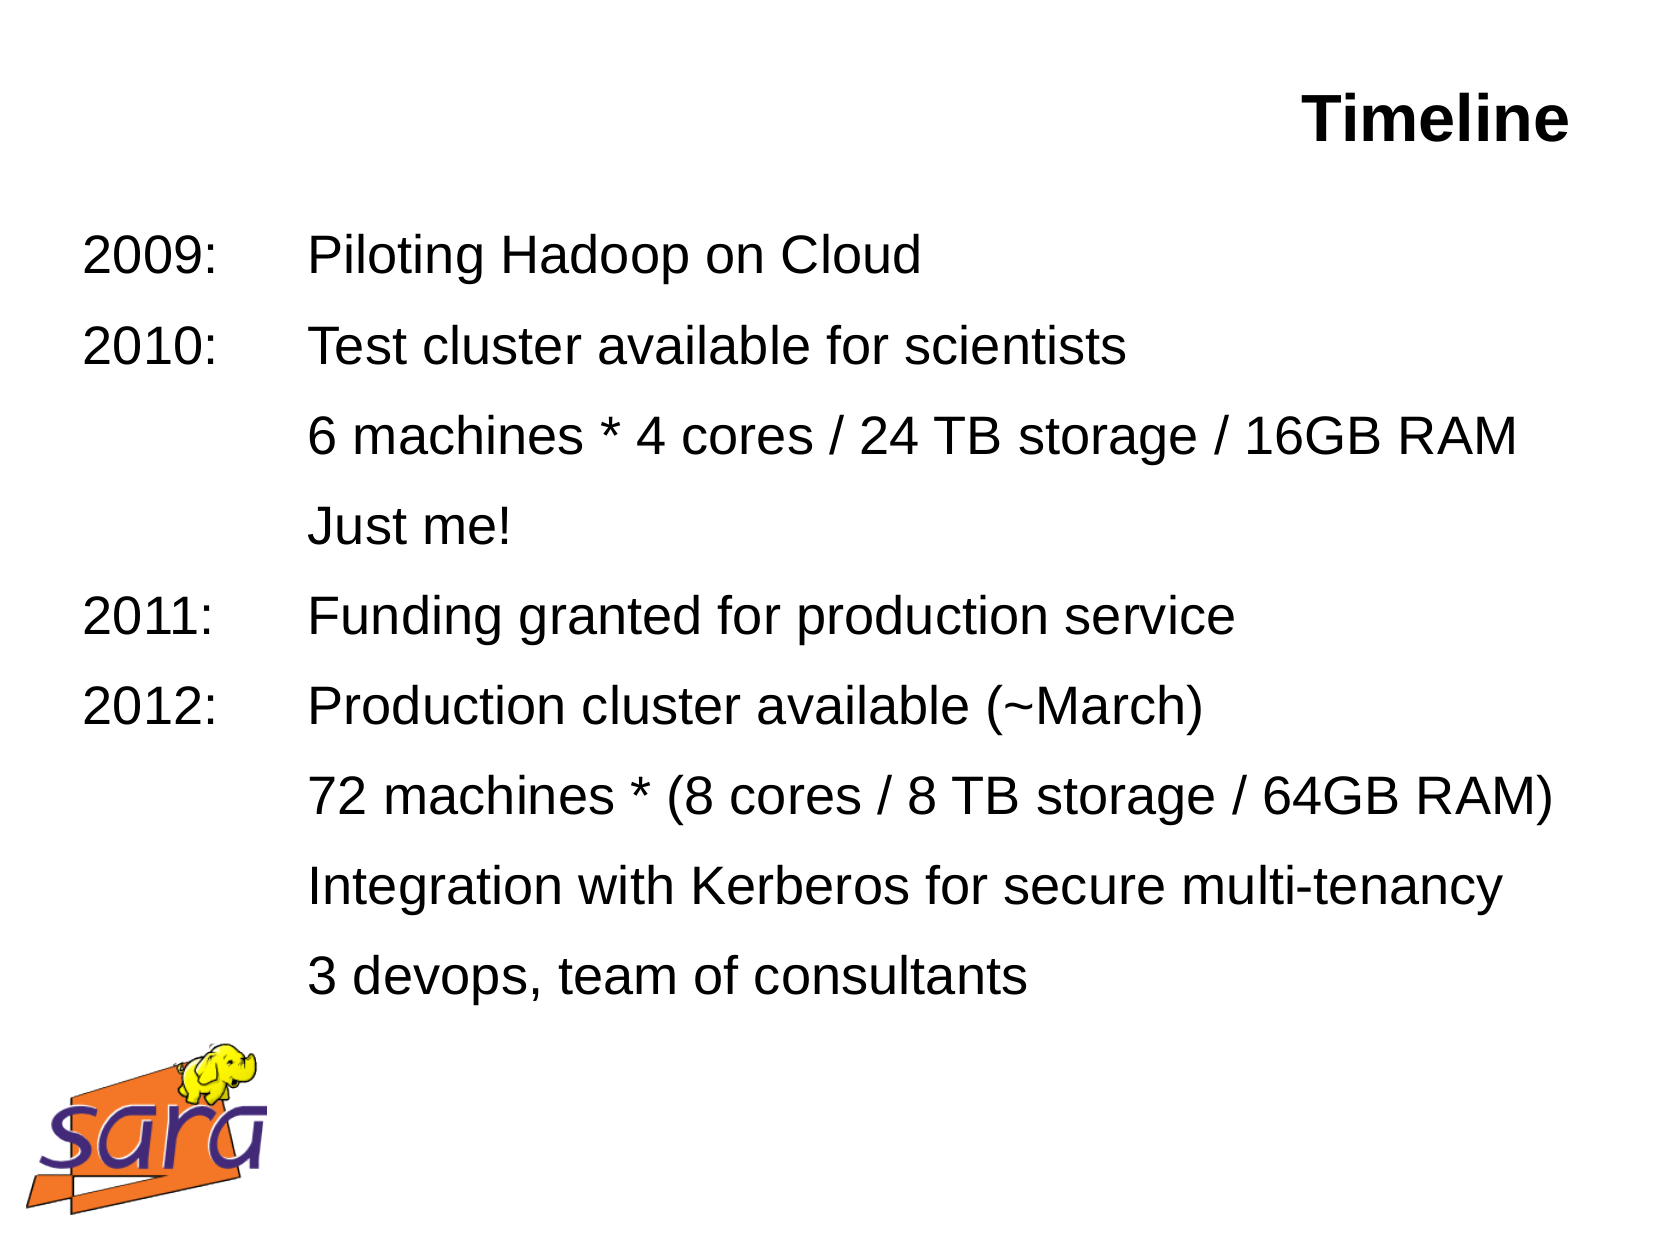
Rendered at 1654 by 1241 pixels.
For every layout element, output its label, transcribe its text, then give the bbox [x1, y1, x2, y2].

title Timeline [82, 49, 1571, 188]
picture [26, 1029, 267, 1215]
list 2009: Piloting Hadoop on Cloud 2010: Test cluster available for scientists 6 machines * 4 cores / 24 TB storage / 16GB RAM Just me! 2011: Funding granted for production service 2012: Production cluster available (~March) 72 machines * (8 cores / 8 TB storage / 64GB RAM) Integration with Kerberos for secure multi-tenancy 3 devops, team of consultants [82, 225, 1571, 1044]
